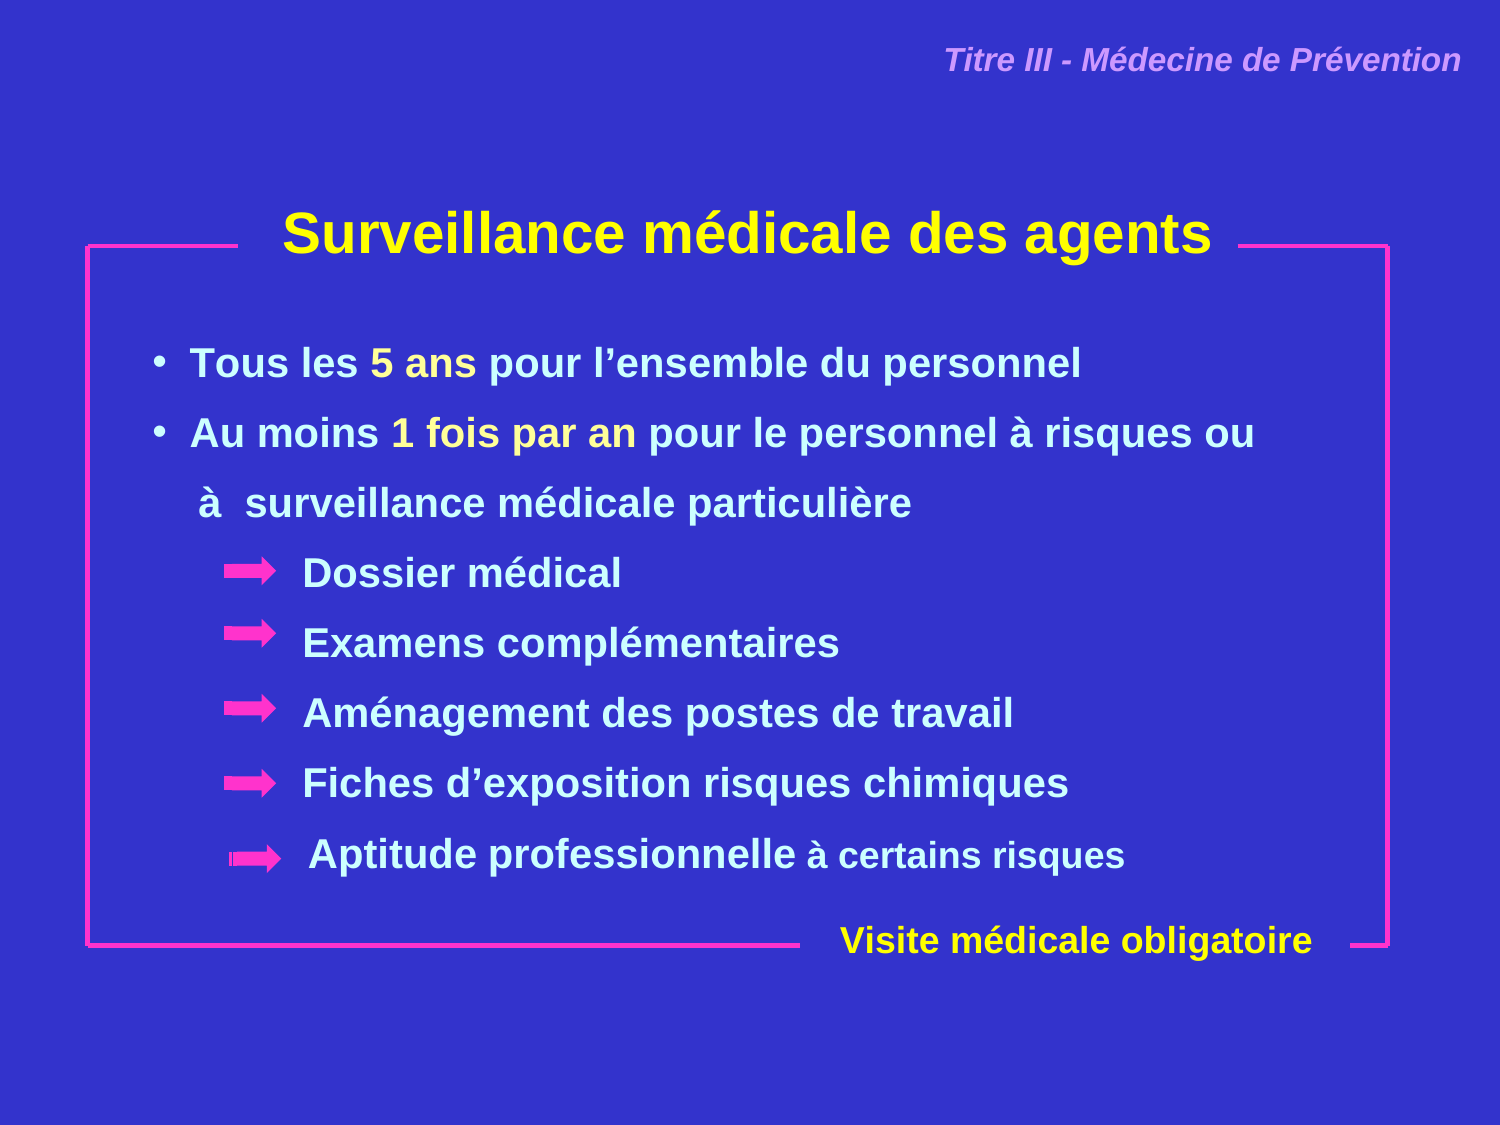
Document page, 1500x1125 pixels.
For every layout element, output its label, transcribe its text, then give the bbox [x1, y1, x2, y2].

text_box [232, 620, 276, 646]
text_box Visite médicale obligatoire [825, 908, 1329, 969]
text_box [232, 770, 276, 796]
text_box Surveillance médicale des agents [268, 187, 1229, 273]
text_box [232, 558, 276, 584]
text_box Tous les 5 ans pour l’ensemble du personnel Au moins 1 fois par an pour le personnel à risques ou à surveillance médicale particulière Dossier médical Examens complémentaires Aménagement des postes de travail Fiches d’exposition risques chimiques [137, 308, 1438, 814]
text_box Titre III - Médecine de Prévention [928, 30, 1478, 87]
text_box Aptitude professionnelle à certains risques [218, 798, 1141, 885]
text_box [232, 695, 276, 721]
